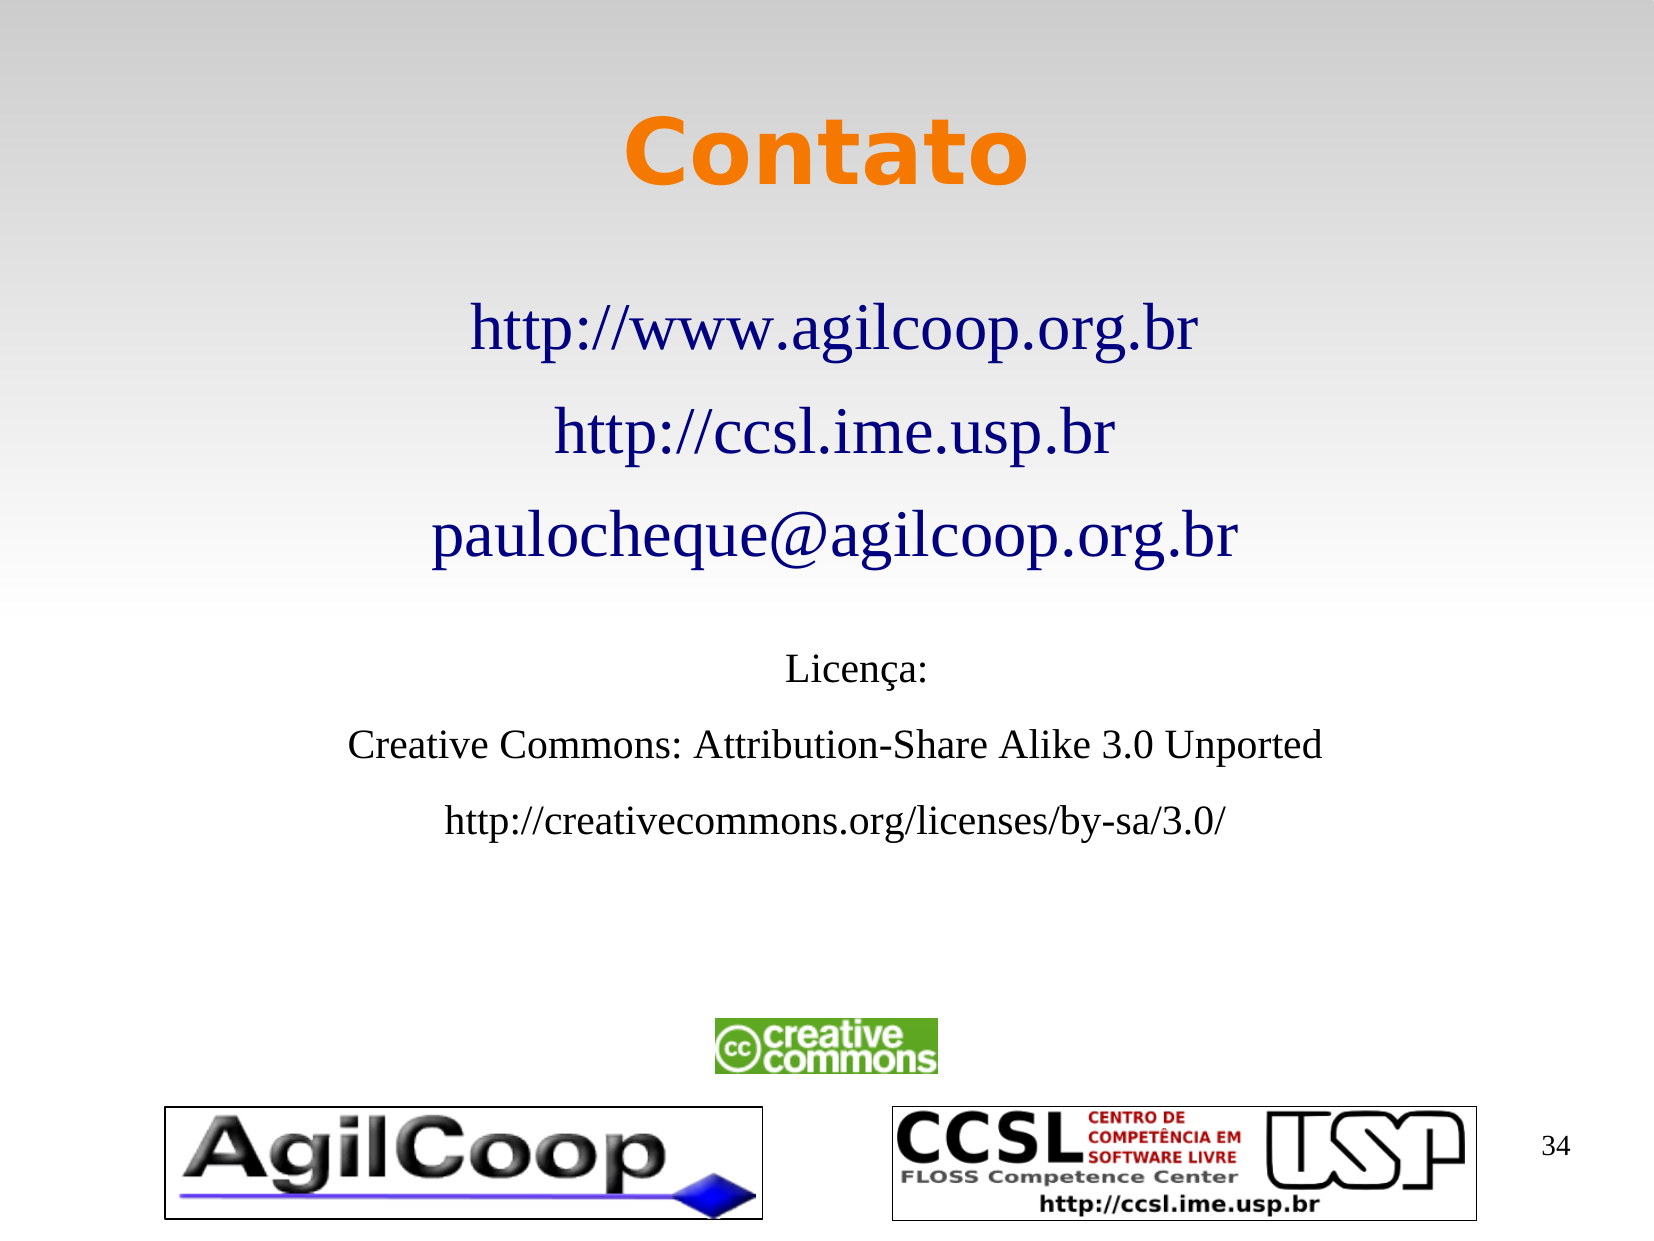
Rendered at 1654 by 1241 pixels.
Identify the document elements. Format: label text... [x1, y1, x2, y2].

text_box [163, 1106, 763, 1219]
picture [897, 1106, 1465, 1221]
text_box [892, 1106, 897, 1221]
picture [715, 1018, 938, 1074]
picture [178, 1111, 756, 1219]
text_box [1465, 1106, 1477, 1221]
title Contato [82, 49, 1571, 257]
list http://www.agilcoop.org.br http://ccsl.ime.usp.br paulocheque@agilcoop.org.br Licença: Creative Commons: Attribution-Share Alike 3.0 Unported http://creativecommons.org/licenses/by-sa/3.0/ [82, 290, 1571, 1094]
